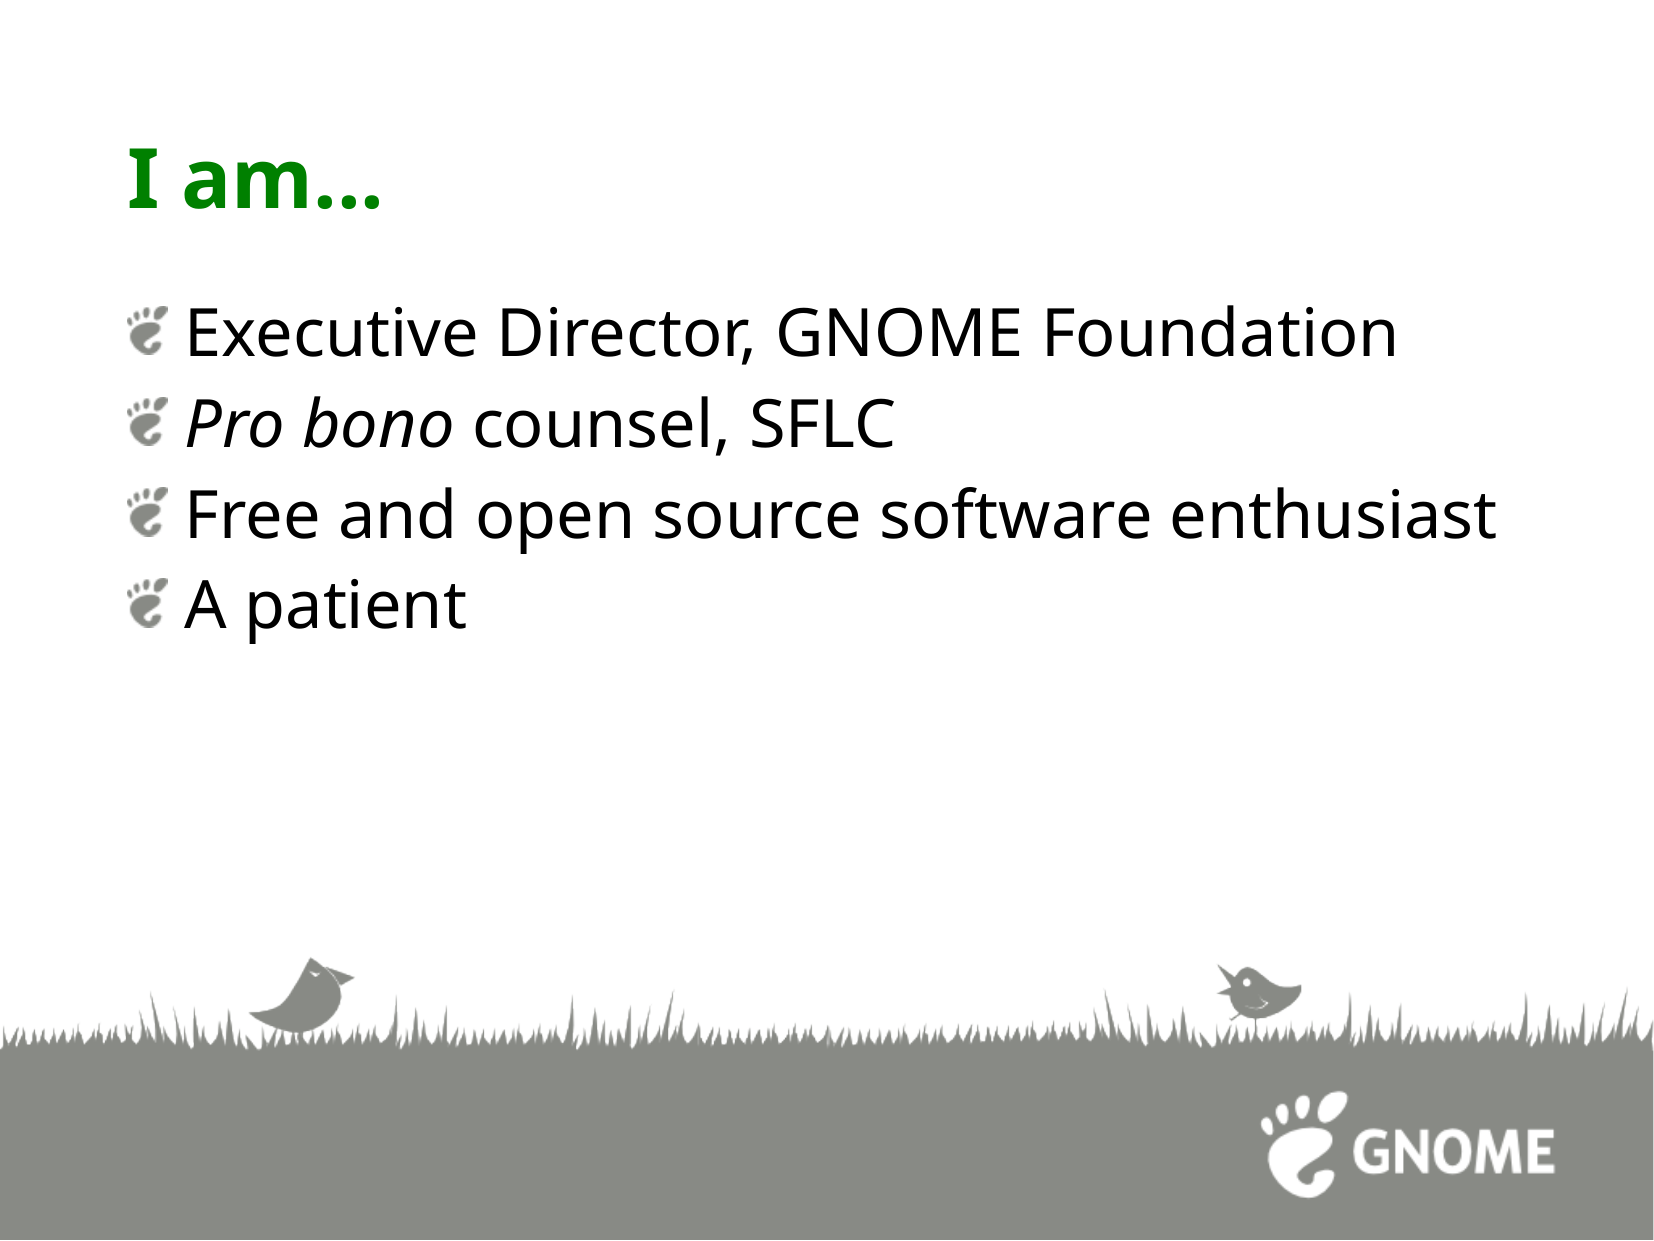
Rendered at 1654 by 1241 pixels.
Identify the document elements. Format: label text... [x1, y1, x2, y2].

picture [0, 0, 1654, 1241]
text_box I am... [112, 112, 1276, 239]
text_box Executive Director, GNOME Foundation Pro bono counsel, SFLC Free and open source software enthusiast A patient [112, 277, 1613, 651]
